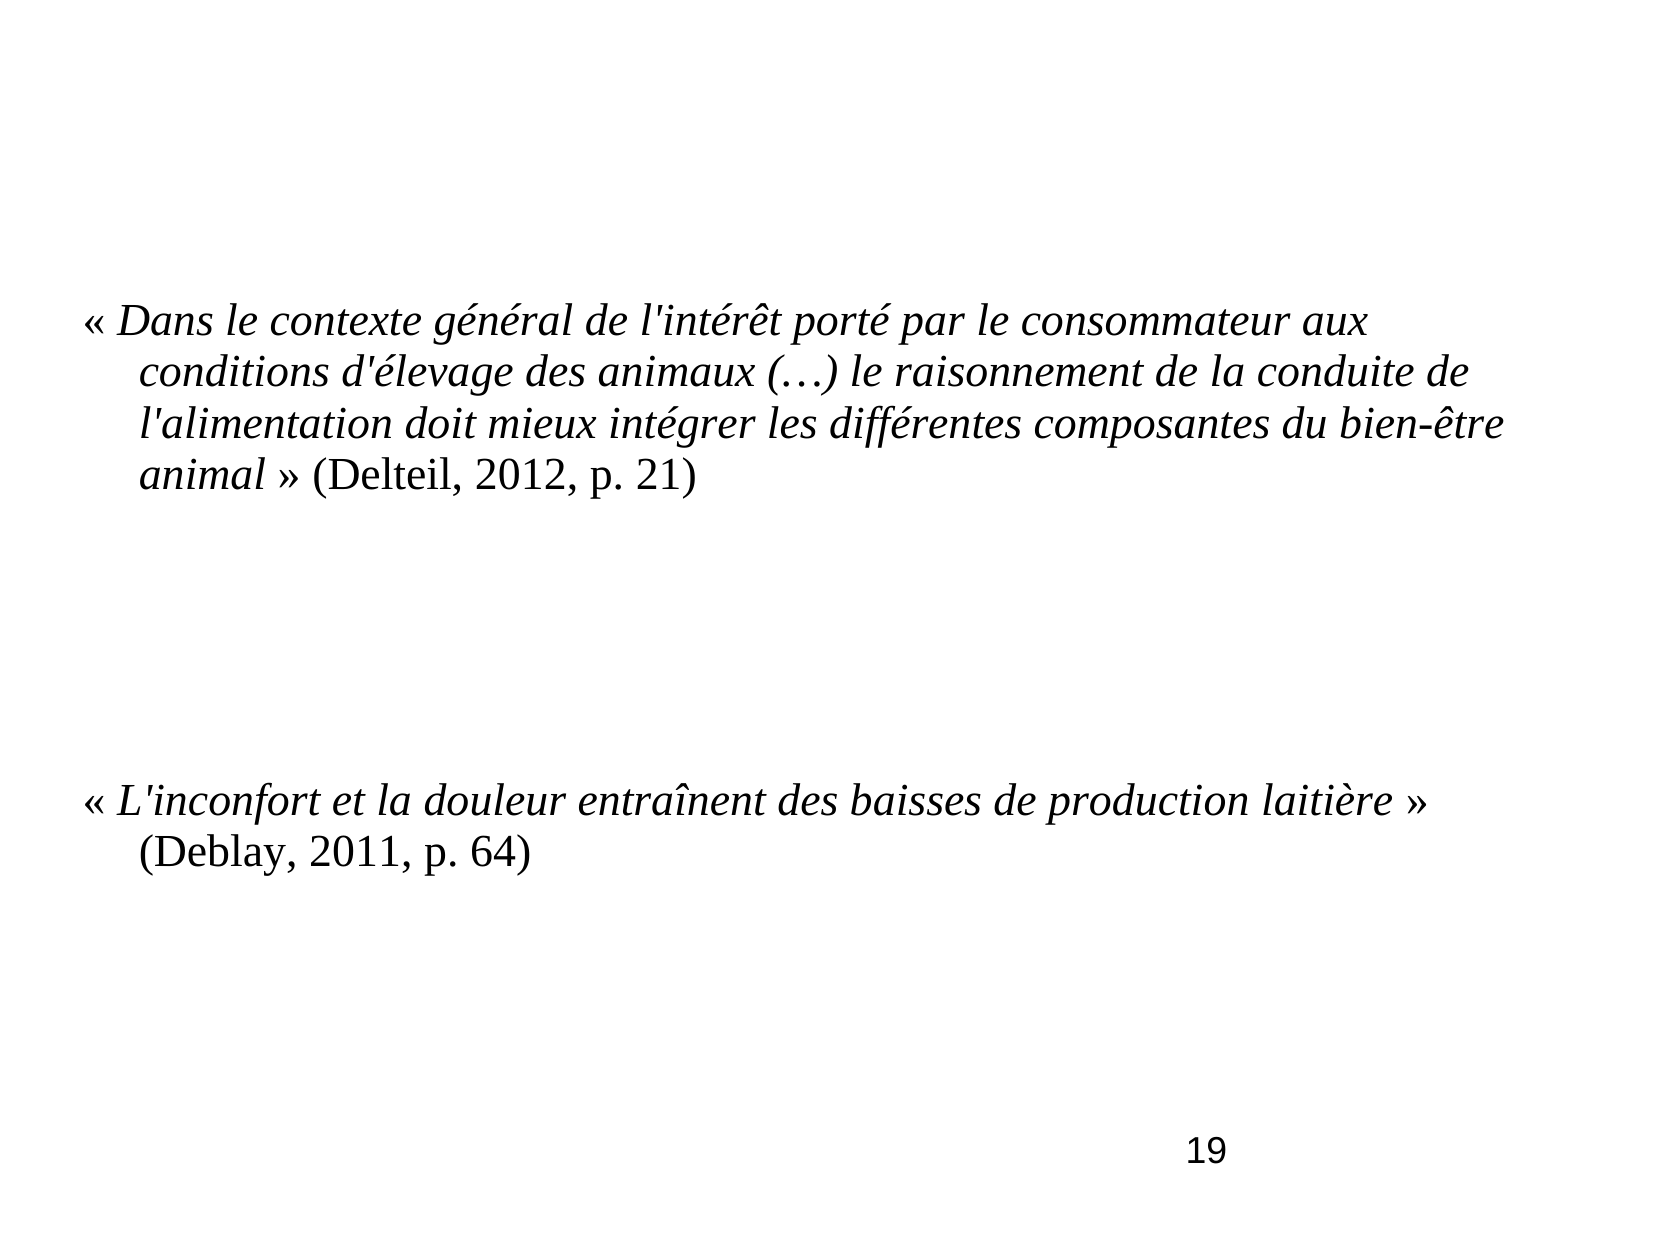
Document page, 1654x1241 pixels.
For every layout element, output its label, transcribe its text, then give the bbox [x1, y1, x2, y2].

list « Dans le contexte général de l'intérêt porté par le consommateur aux conditions d'élevage des animaux (…) le raisonnement de la conduite de l'alimentation doit mieux intégrer les différentes composantes du bien-être animal » (Delteil, 2012, p. 21) « L'inconfort et la douleur entraînent des baisses de production laitière » (Deblay, 2011, p. 64) [82, 290, 1569, 1008]
